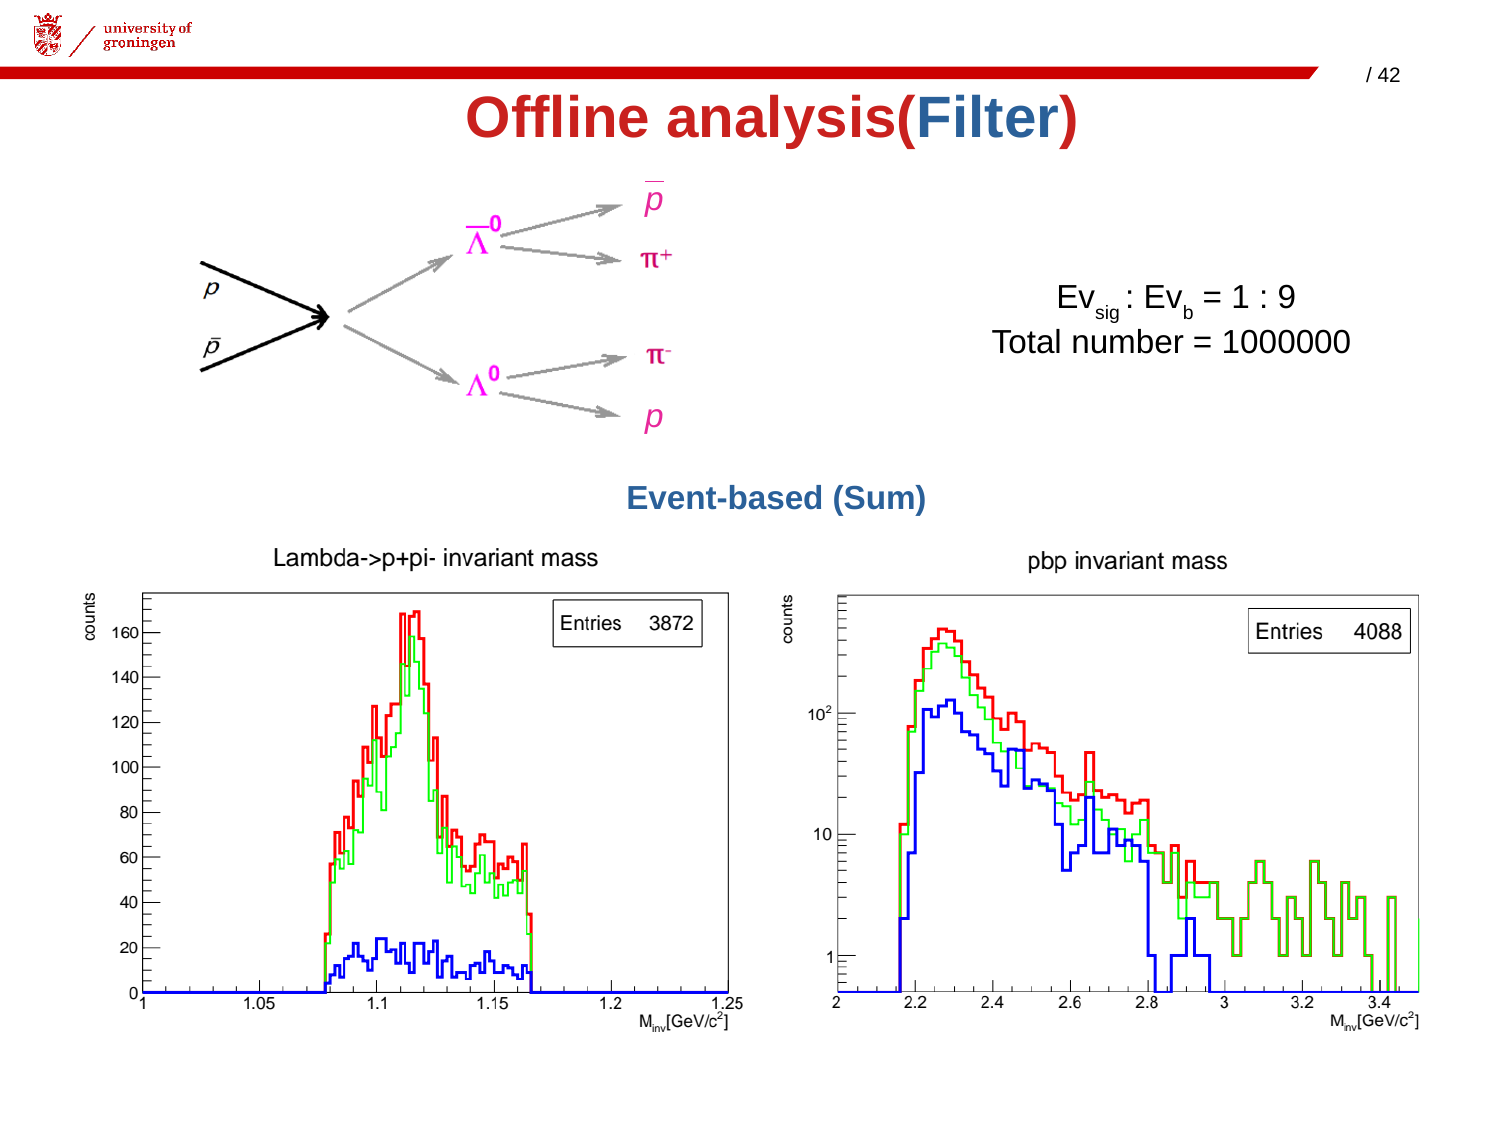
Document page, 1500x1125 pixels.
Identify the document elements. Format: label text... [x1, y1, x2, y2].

text_box Offline analysis(Filter) [330, 77, 1216, 353]
picture [634, 339, 680, 370]
text_box Event-based (Sum) [611, 471, 970, 545]
text_box p [641, 389, 661, 442]
picture [69, 542, 1491, 1042]
text_box Evsig : Evb = 1 : 9 Total number = 1000000 [885, 197, 1468, 443]
text_box / 1 [1351, 55, 1487, 94]
picture [34, 13, 192, 57]
picture [336, 200, 678, 426]
text_box p [641, 173, 661, 227]
picture [195, 261, 330, 375]
